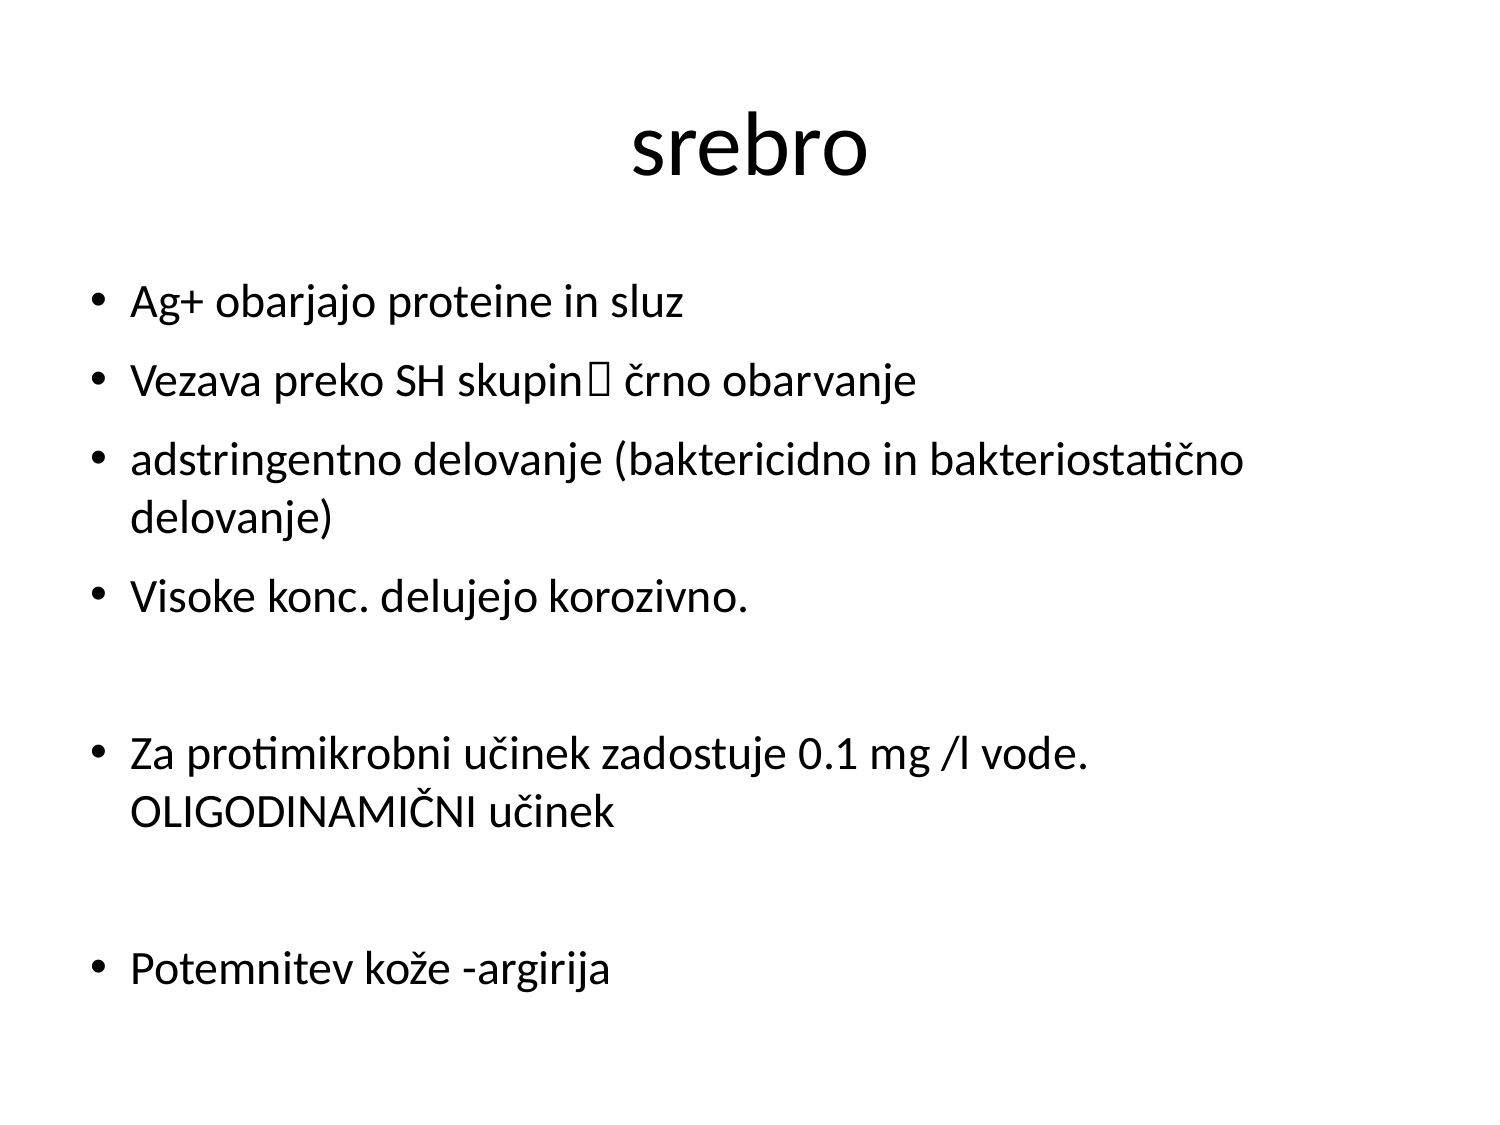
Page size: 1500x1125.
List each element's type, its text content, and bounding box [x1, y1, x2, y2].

title srebro [75, 45, 1425, 233]
list Ag+ obarjajo proteine in sluz Vezava preko SH skupin črno obarvanje adstringentno delovanje (baktericidno in bakteriostatično delovanje) Visoke konc. delujejo korozivno. Za protimikrobni učinek zadostuje 0.1 mg /l vode. OLIGODINAMIČNI učinek Potemnitev kože -argirija [75, 262, 1425, 1005]
